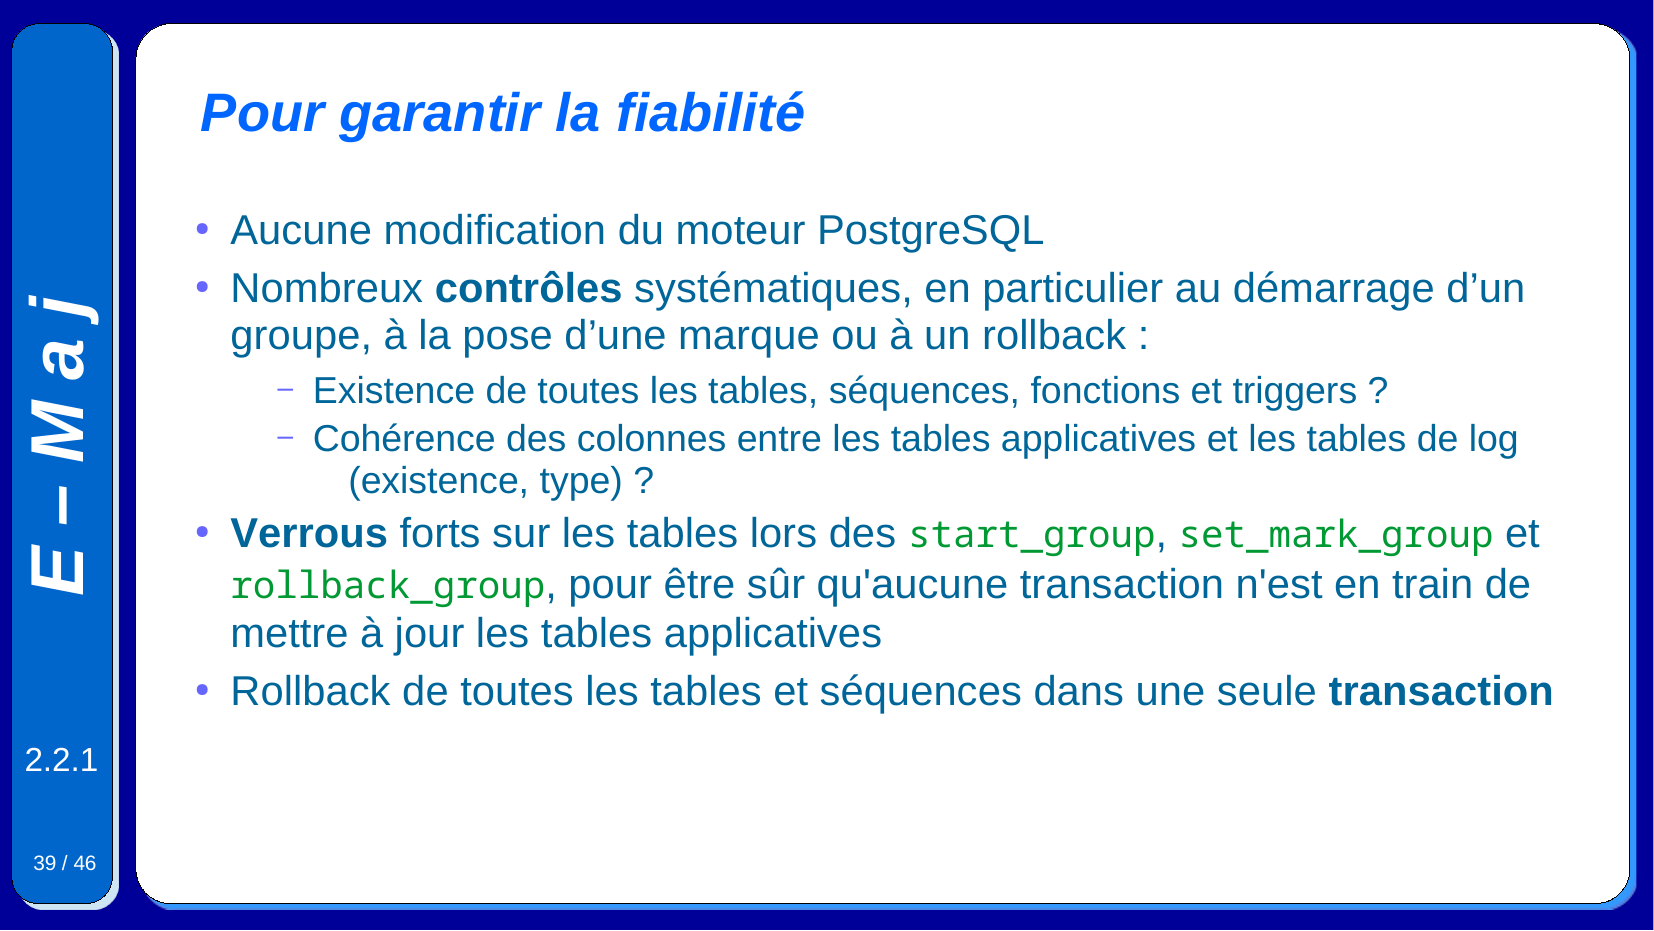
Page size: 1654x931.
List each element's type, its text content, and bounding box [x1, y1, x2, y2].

title Pour garantir la fiabilité [200, 34, 1575, 191]
list Aucune modification du moteur PostgreSQL Nombreux contrôles systématiques, en particulier au démarrage d’un groupe, à la pose d’une marque ou à un rollback : Existence de toutes les tables, séquences, fonctions et triggers ? Cohérence des colonnes entre les tables applicatives et les tables de log (existence, type) ? Verrous forts sur les tables lors des start_group, set_mark_group et rollback_group, pour être sûr qu'aucune transaction n'est en train de mettre à jour les tables applicatives Rollback de toutes les tables et séquences dans une seule transaction [177, 206, 1587, 827]
